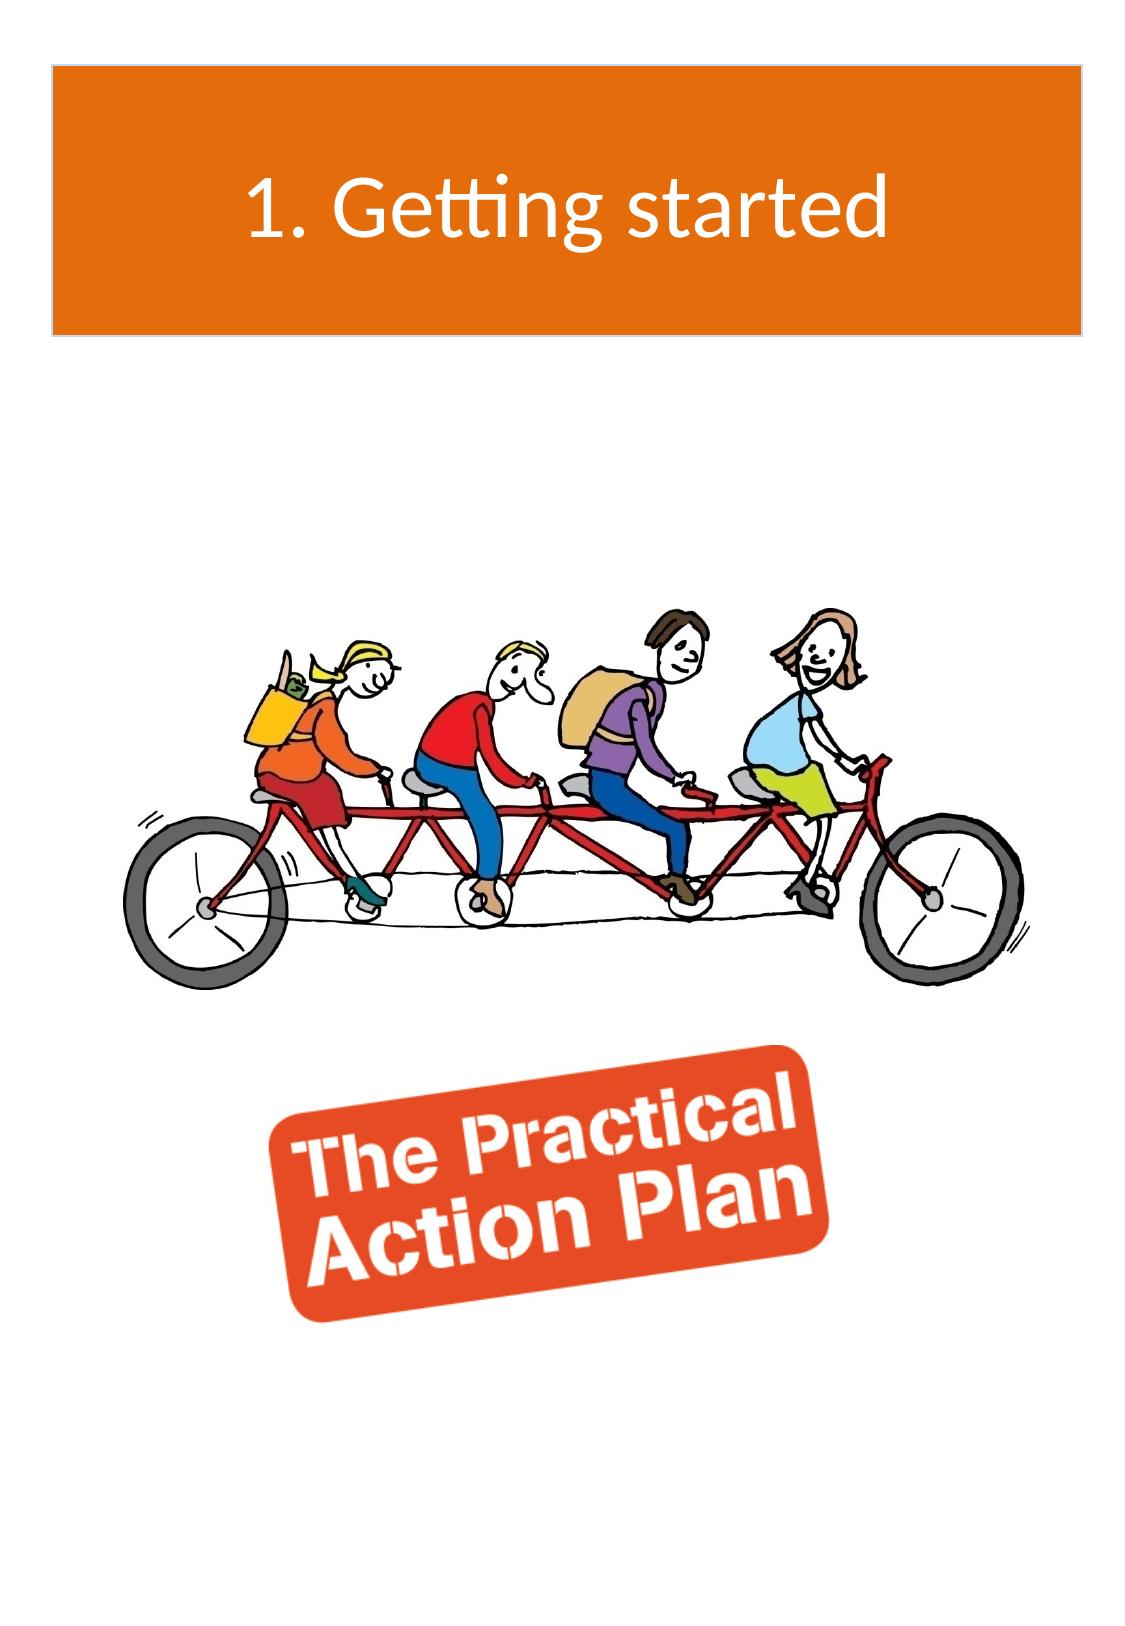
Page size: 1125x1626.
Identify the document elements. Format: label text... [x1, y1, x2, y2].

picture [123, 608, 1030, 990]
text_box [0, 0, 1125, 164]
title 1. Getting started [51, 65, 1083, 336]
picture [233, 1045, 876, 1333]
